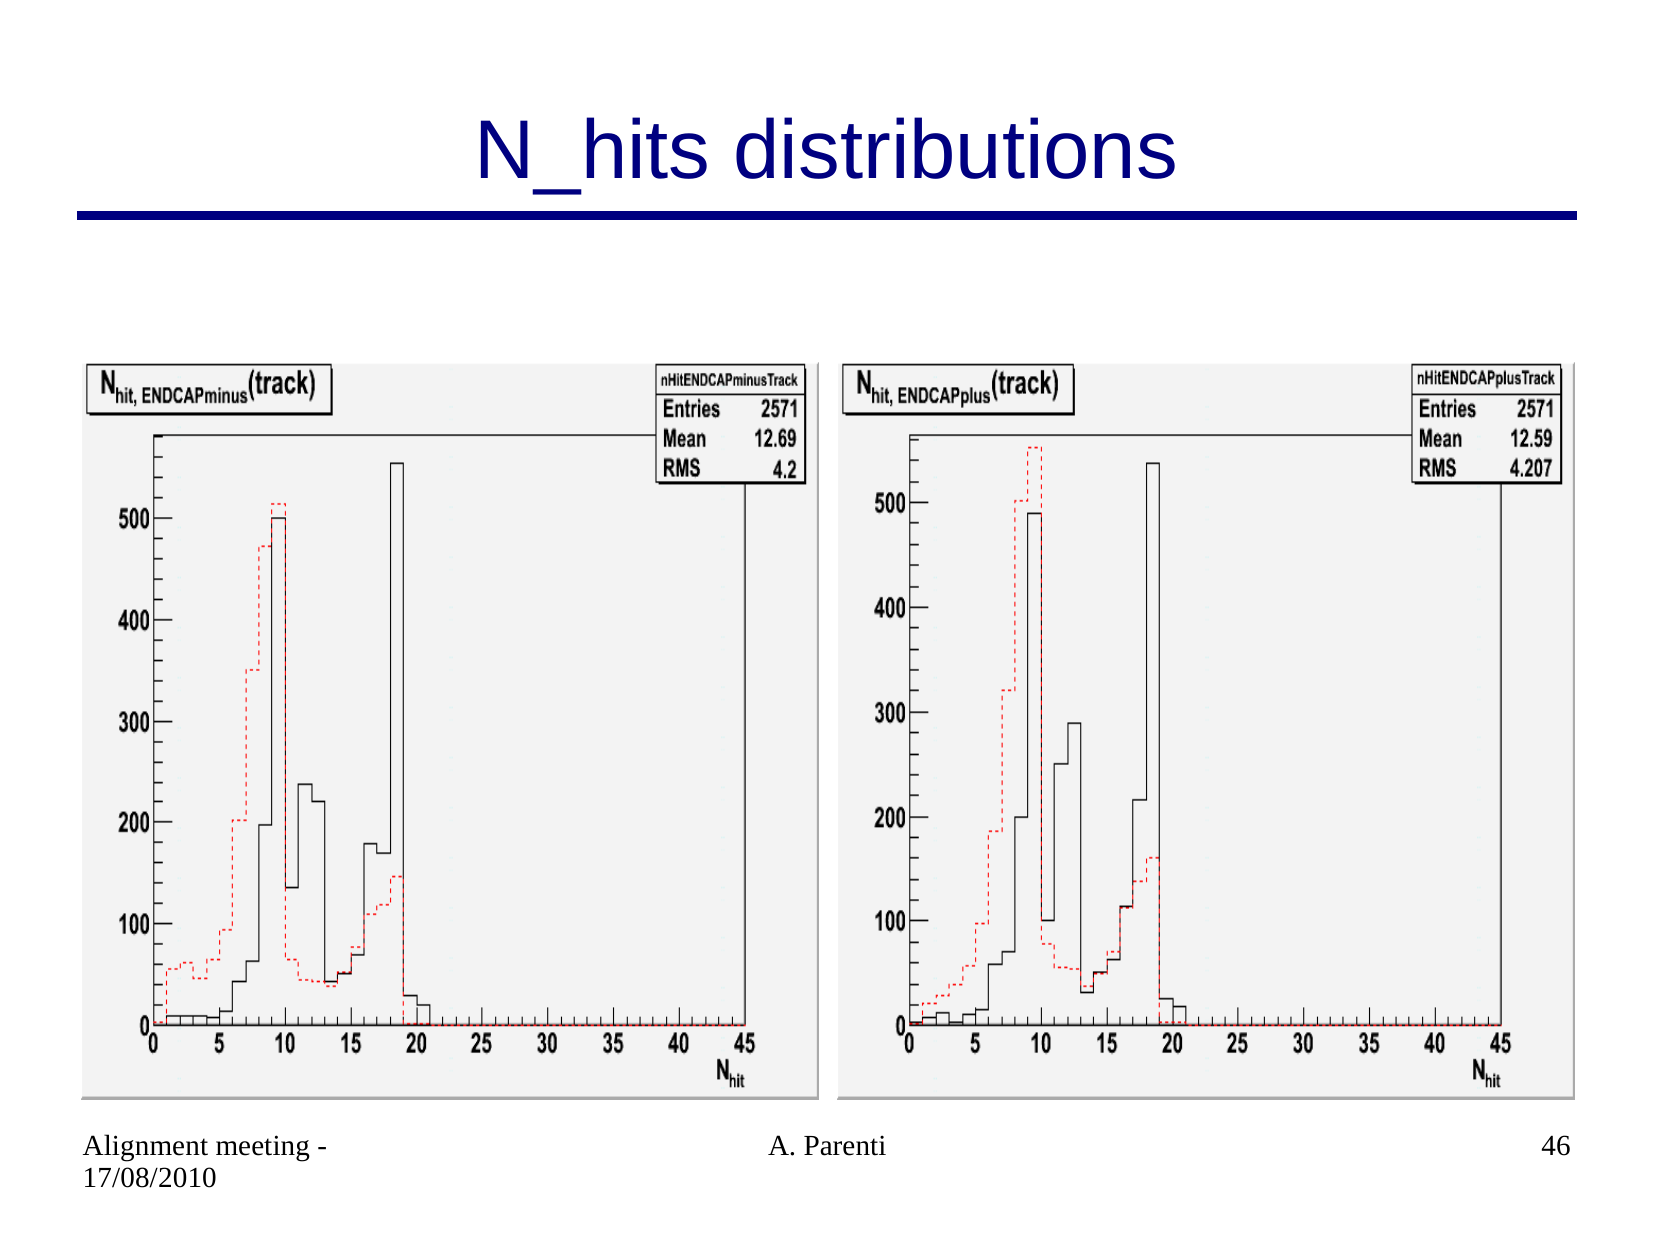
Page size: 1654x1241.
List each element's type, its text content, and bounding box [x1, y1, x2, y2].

picture [80, 361, 819, 1100]
title N_hits distributions [82, 75, 1571, 226]
picture [836, 361, 1575, 1100]
